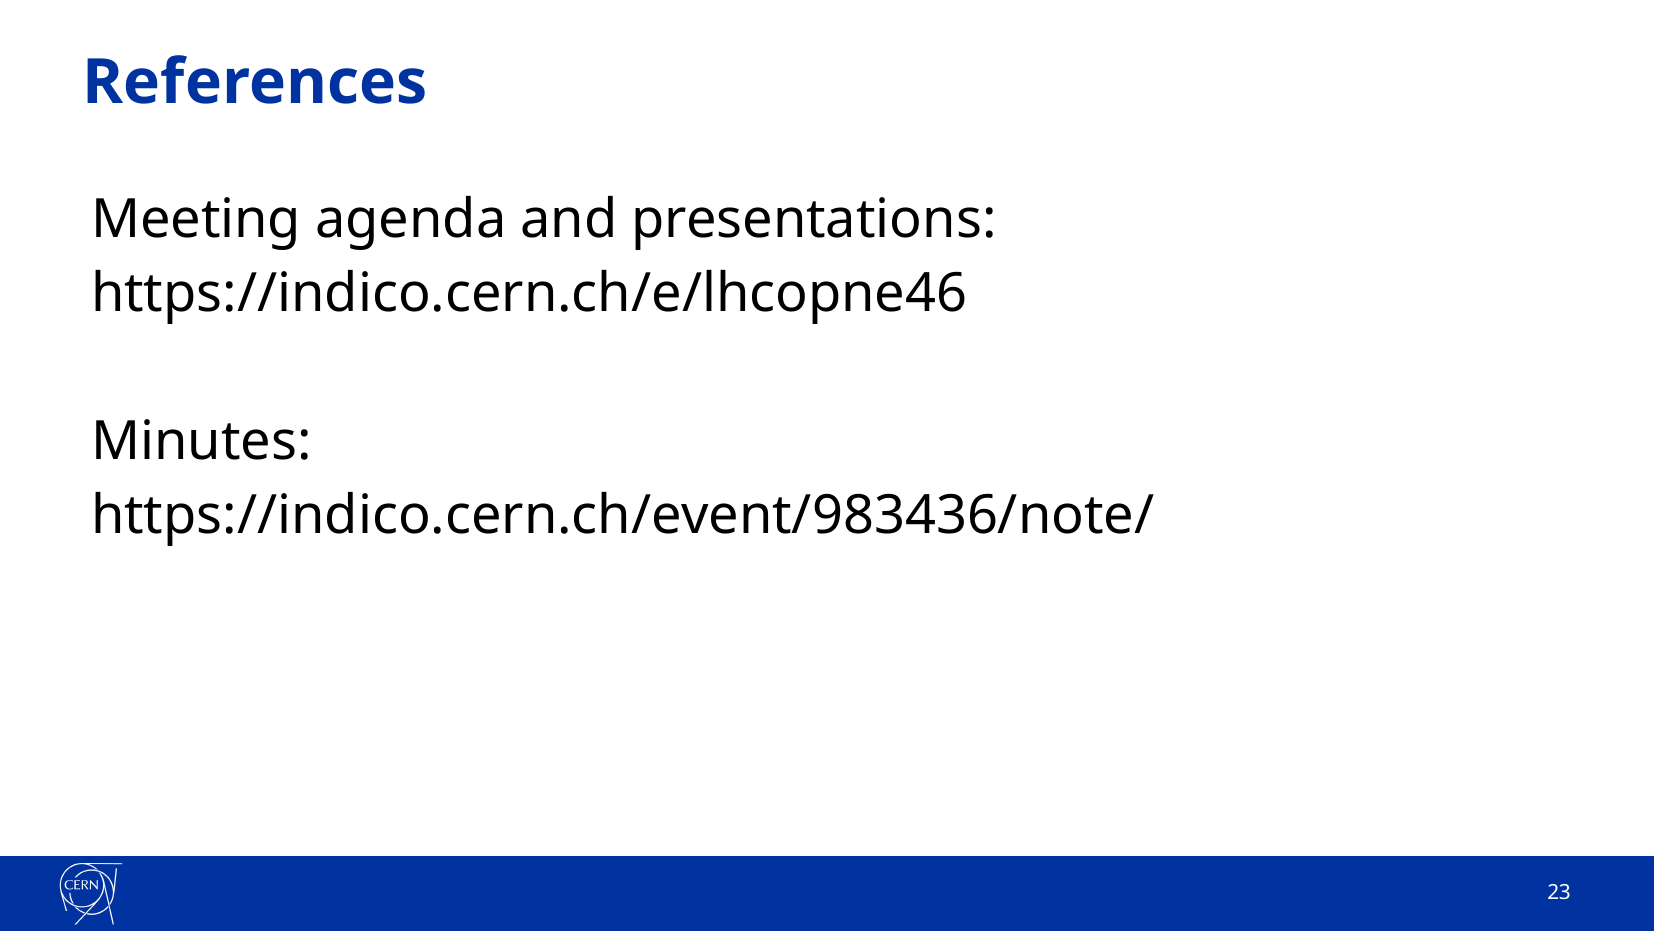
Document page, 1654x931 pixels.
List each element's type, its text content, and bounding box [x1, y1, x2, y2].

text_box Meeting agenda and presentations: https://indico.cern.ch/e/lhcopne46 Minutes: https://indico.cern.ch/event/983436/note/ [76, 172, 1601, 792]
picture [56, 859, 127, 928]
title References [82, 37, 1571, 142]
